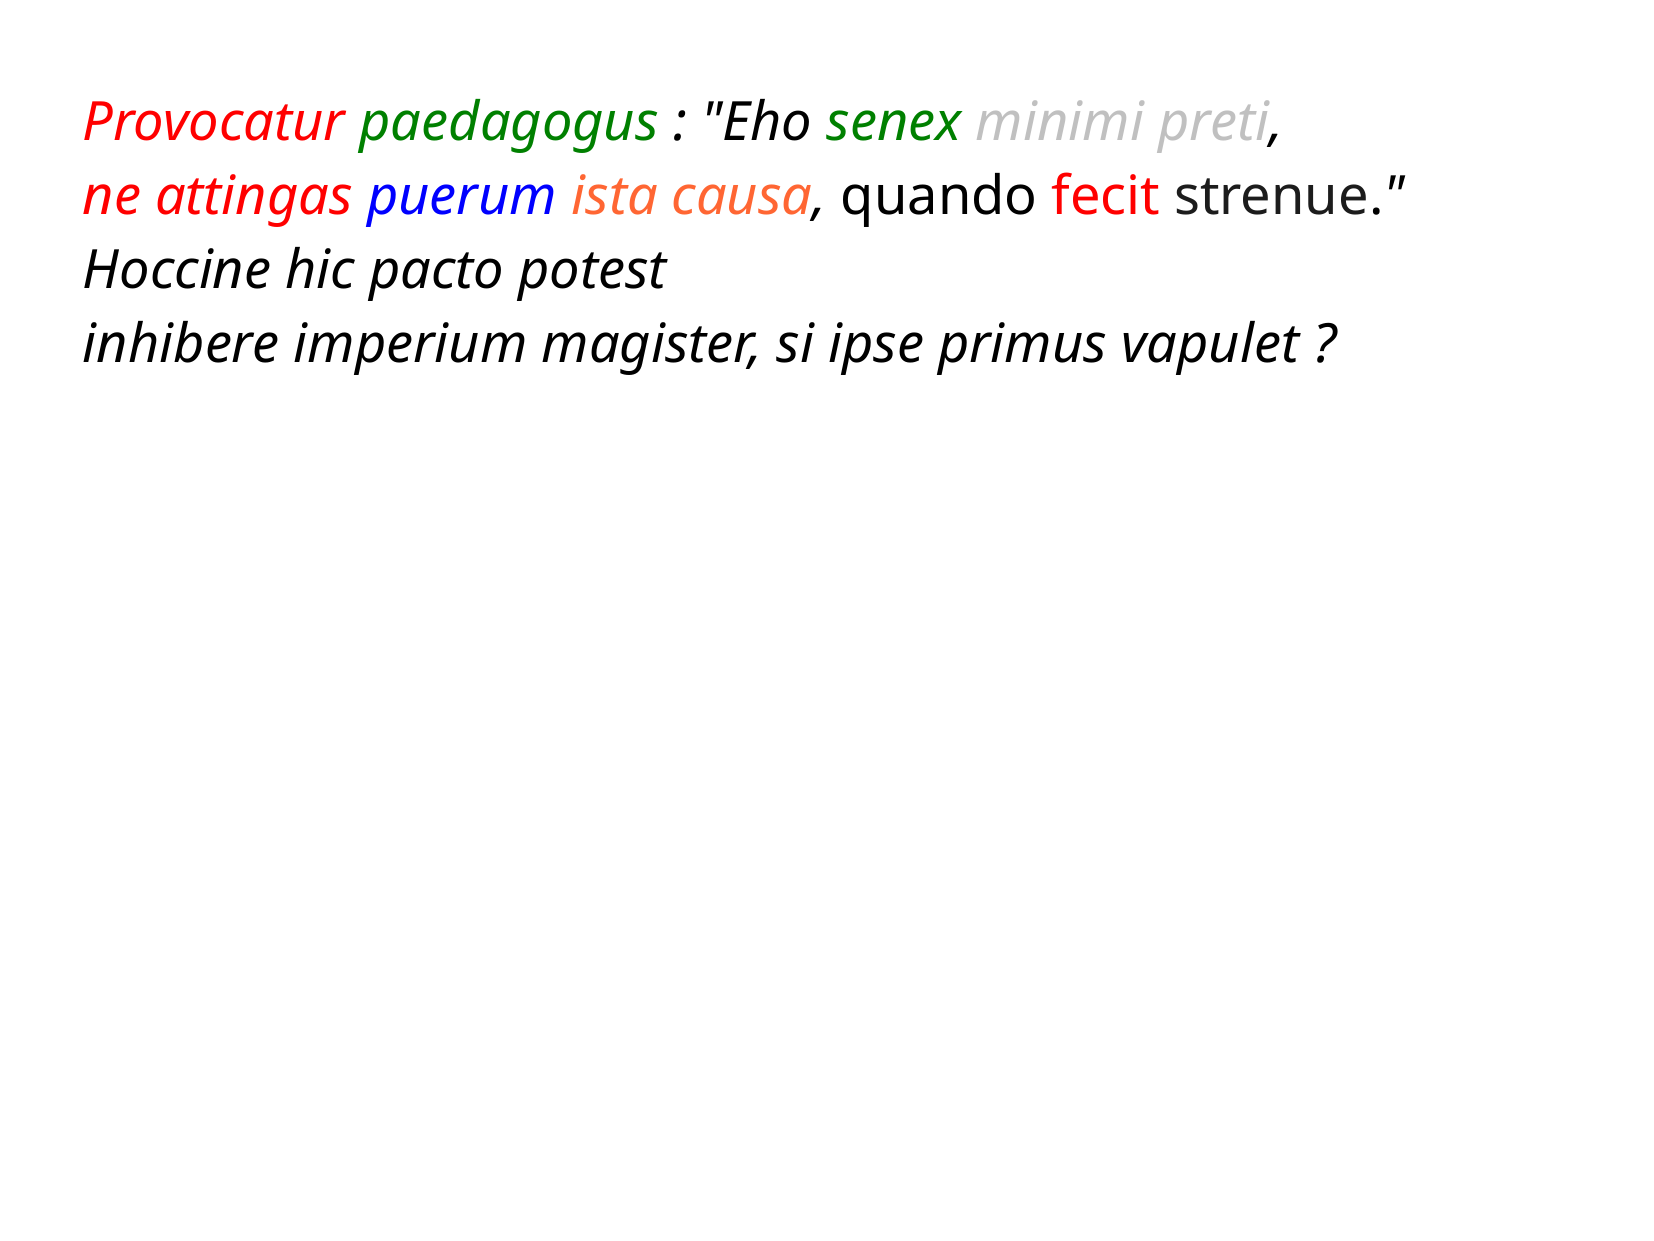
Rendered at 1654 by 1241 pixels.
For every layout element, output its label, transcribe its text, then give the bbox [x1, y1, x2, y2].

list Provocatur paedagogus : "Eho senex minimi preti, ne attingas puerum ista causa, quando fecit strenue." Hoccine hic pacto potest inhibere imperium magister, si ipse primus vapulet ? [82, 82, 1571, 1109]
